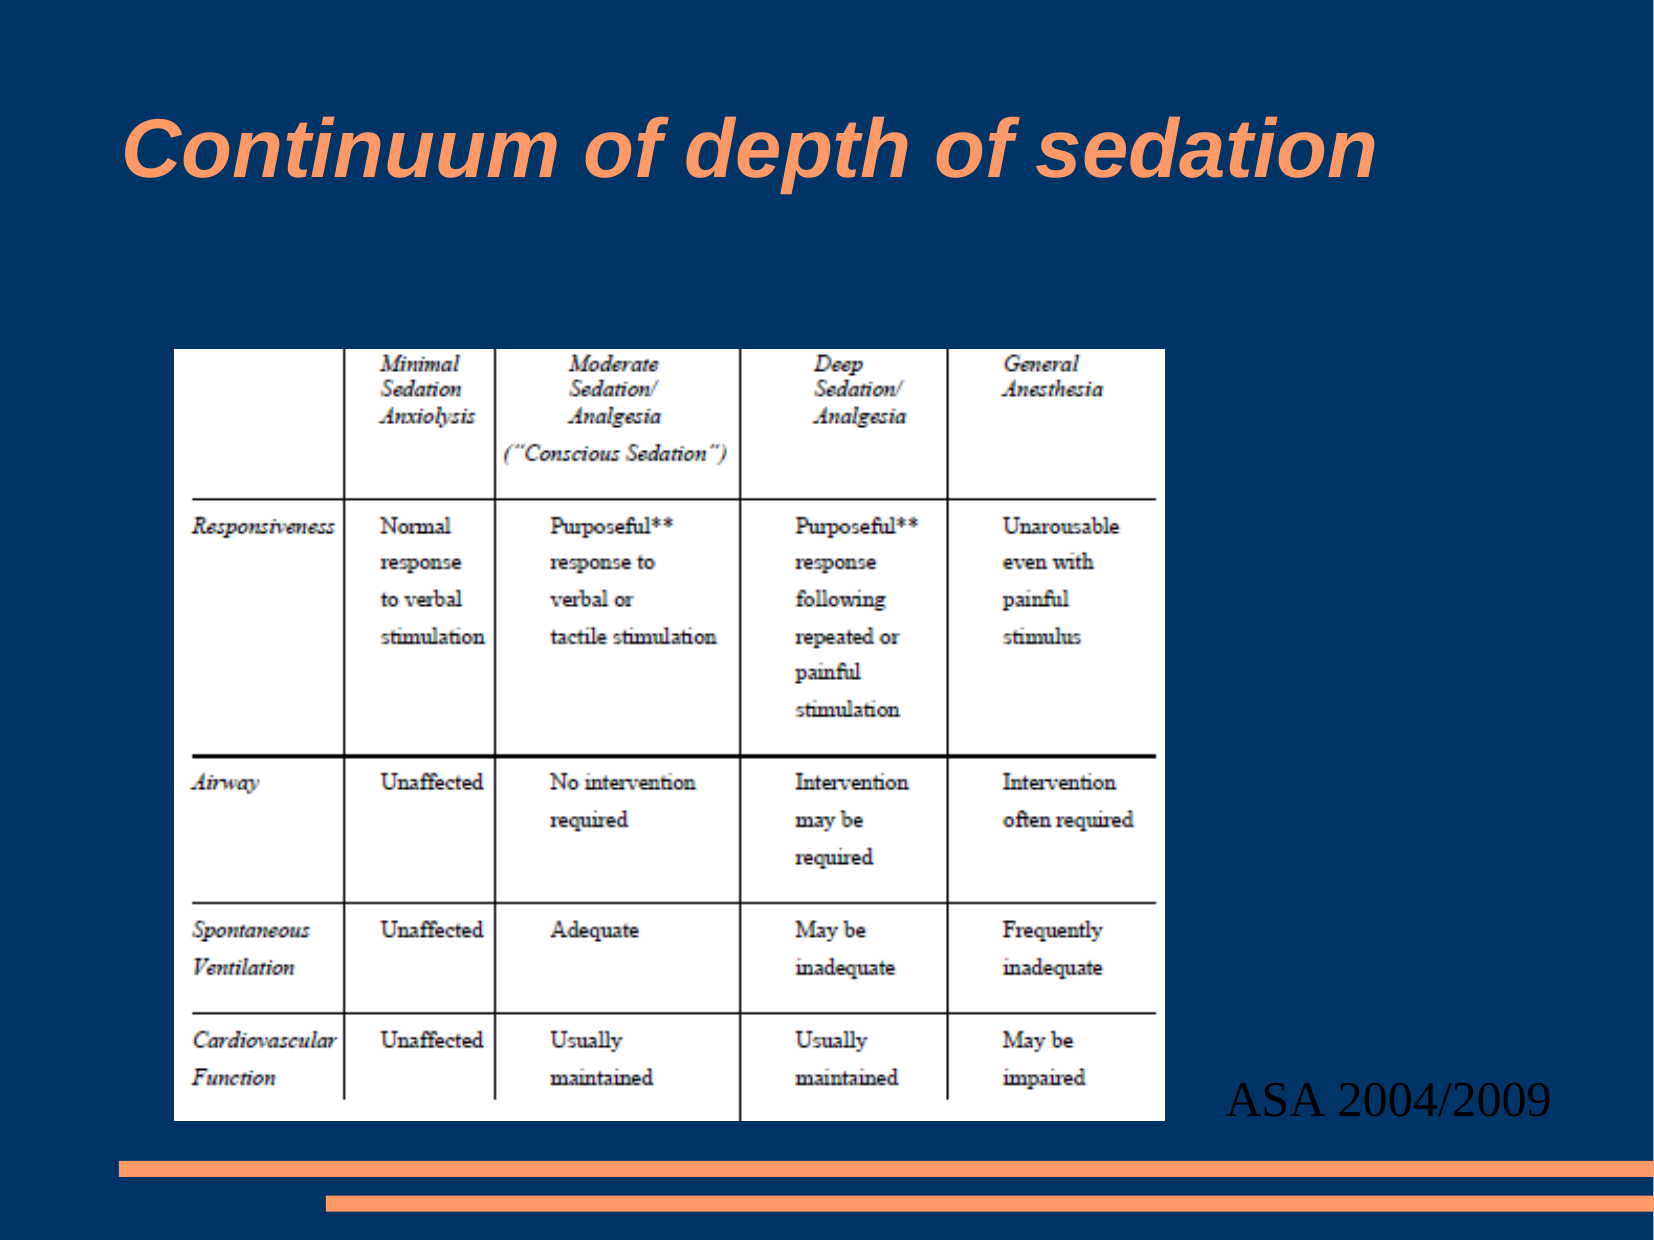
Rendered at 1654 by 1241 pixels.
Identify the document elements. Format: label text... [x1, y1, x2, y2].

picture [174, 349, 1165, 1121]
text_box ASA 2004/2009 [1210, 1062, 1567, 1135]
title Continuum of depth of sedation [121, 46, 1533, 253]
